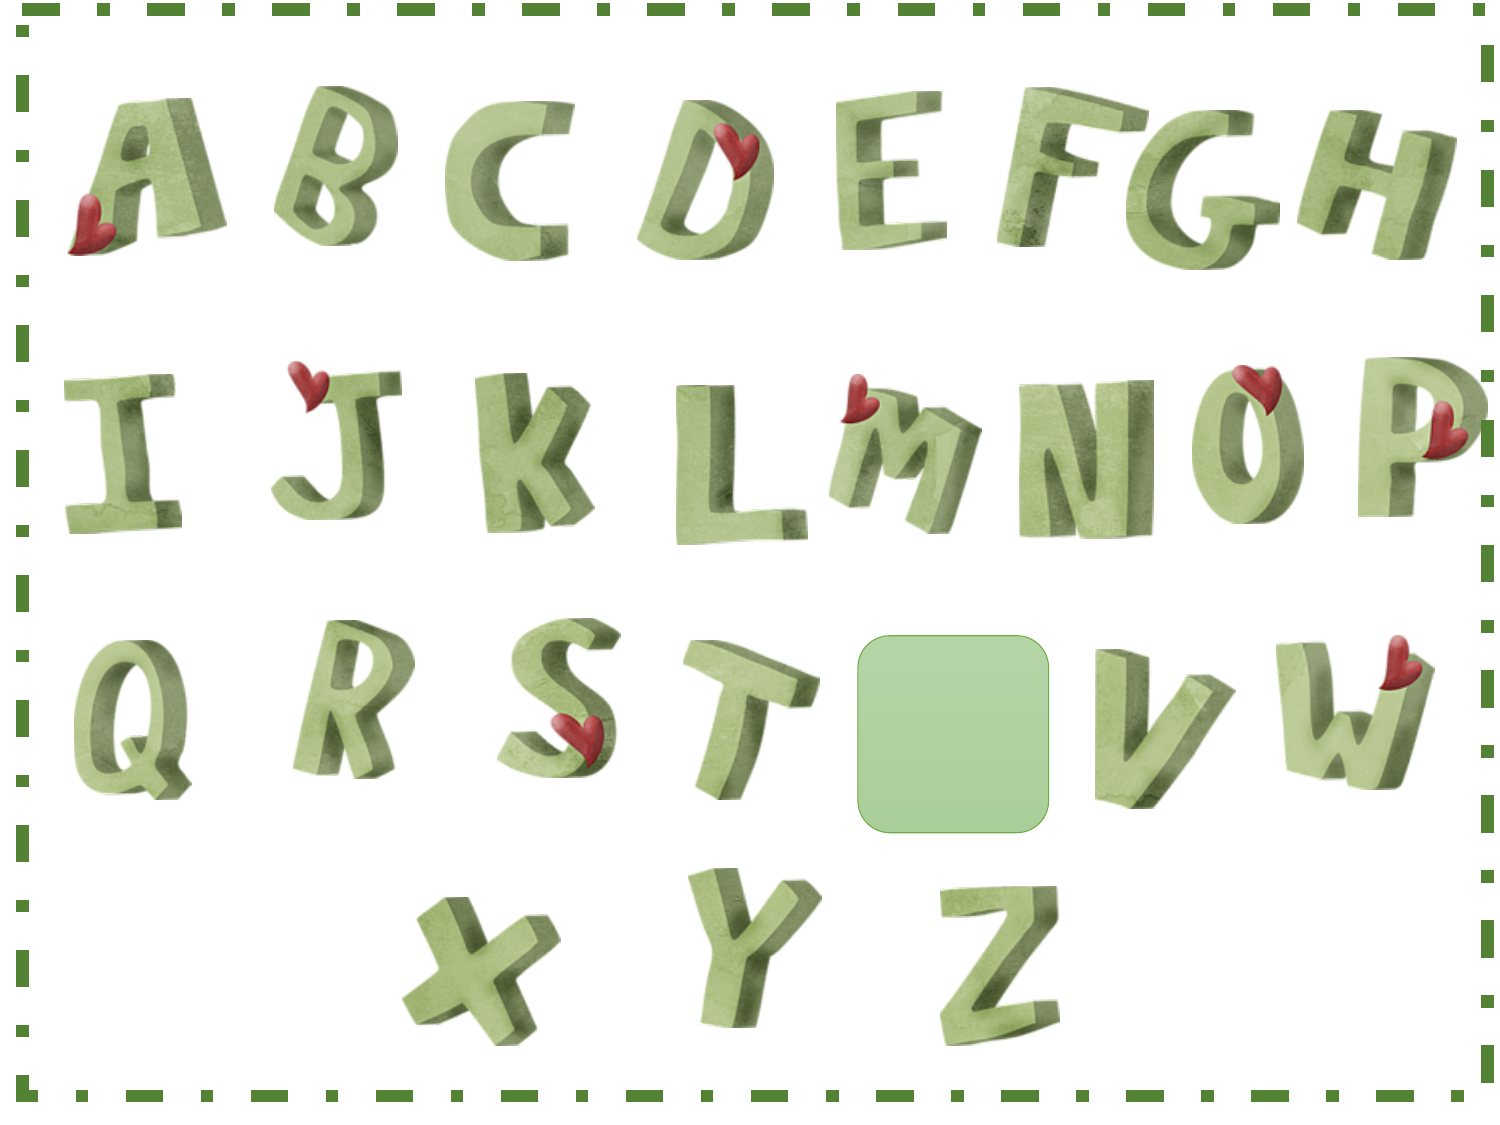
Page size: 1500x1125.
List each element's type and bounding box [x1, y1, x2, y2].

picture [1192, 365, 1304, 524]
picture [475, 373, 595, 533]
picture [688, 868, 822, 1028]
picture [1095, 649, 1236, 809]
picture [997, 87, 1280, 270]
picture [940, 886, 1060, 1046]
picture [683, 640, 820, 800]
picture [402, 897, 561, 1046]
picture [829, 374, 982, 534]
picture [274, 86, 398, 246]
picture [1019, 380, 1154, 539]
picture [64, 374, 182, 534]
picture [1358, 357, 1488, 517]
picture [676, 385, 808, 545]
picture [637, 100, 774, 260]
picture [836, 91, 947, 250]
picture [1276, 635, 1435, 790]
picture [445, 101, 575, 261]
picture [497, 618, 621, 778]
picture [271, 361, 402, 520]
picture [67, 98, 227, 257]
text_box [857, 635, 1049, 833]
picture [74, 640, 192, 800]
picture [1297, 110, 1457, 260]
picture [293, 620, 415, 779]
